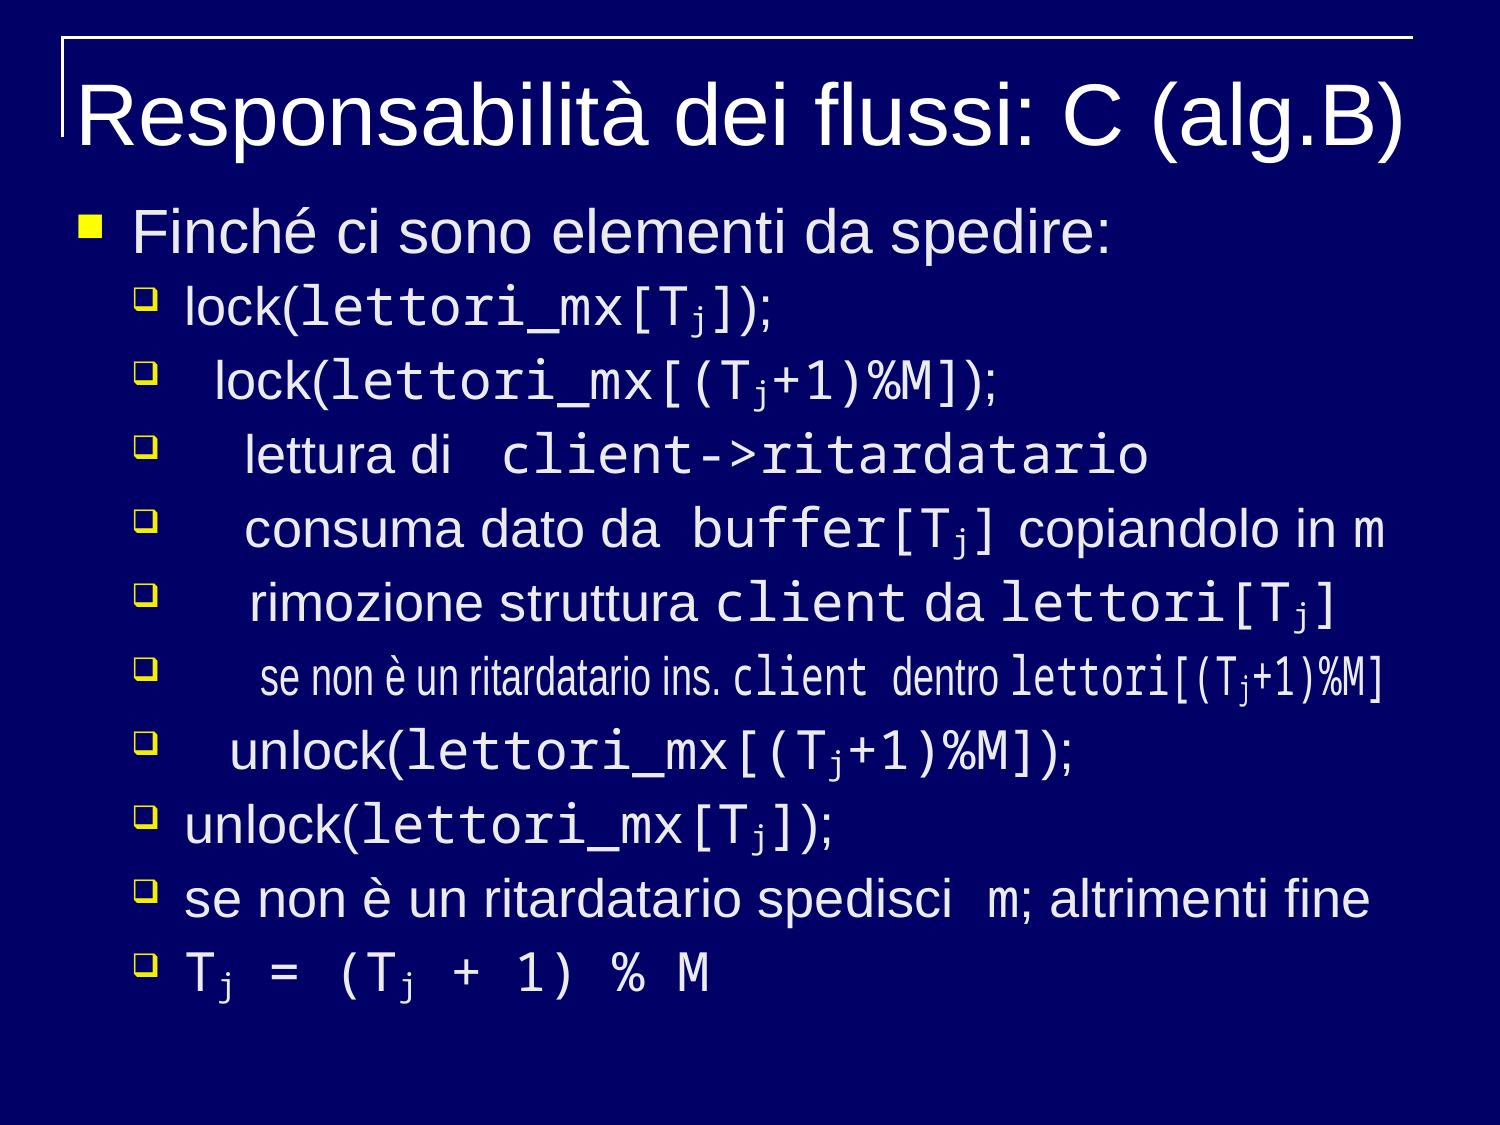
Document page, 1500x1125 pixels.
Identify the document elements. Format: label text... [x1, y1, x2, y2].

title Responsabilità dei flussi: C (alg.B) [75, 52, 1426, 178]
list Finché ci sono elementi da spedire: lock(lettori_mx[Tj]); lock(lettori_mx[(Tj+1)%M]); lettura di client->ritardatario consuma dato da buffer[Tj] copiandolo in m rimozione struttura client da lettori[Tj] se non è un ritardatario ins. client dentro lettori[(Tj+1)%M] unlock(lettori_mx[(Tj+1)%M]); unlock(lettori_mx[Tj]); se non è un ritardatario spedisci m; altrimenti fine Tj = (Tj + 1) % M [75, 197, 1426, 1093]
